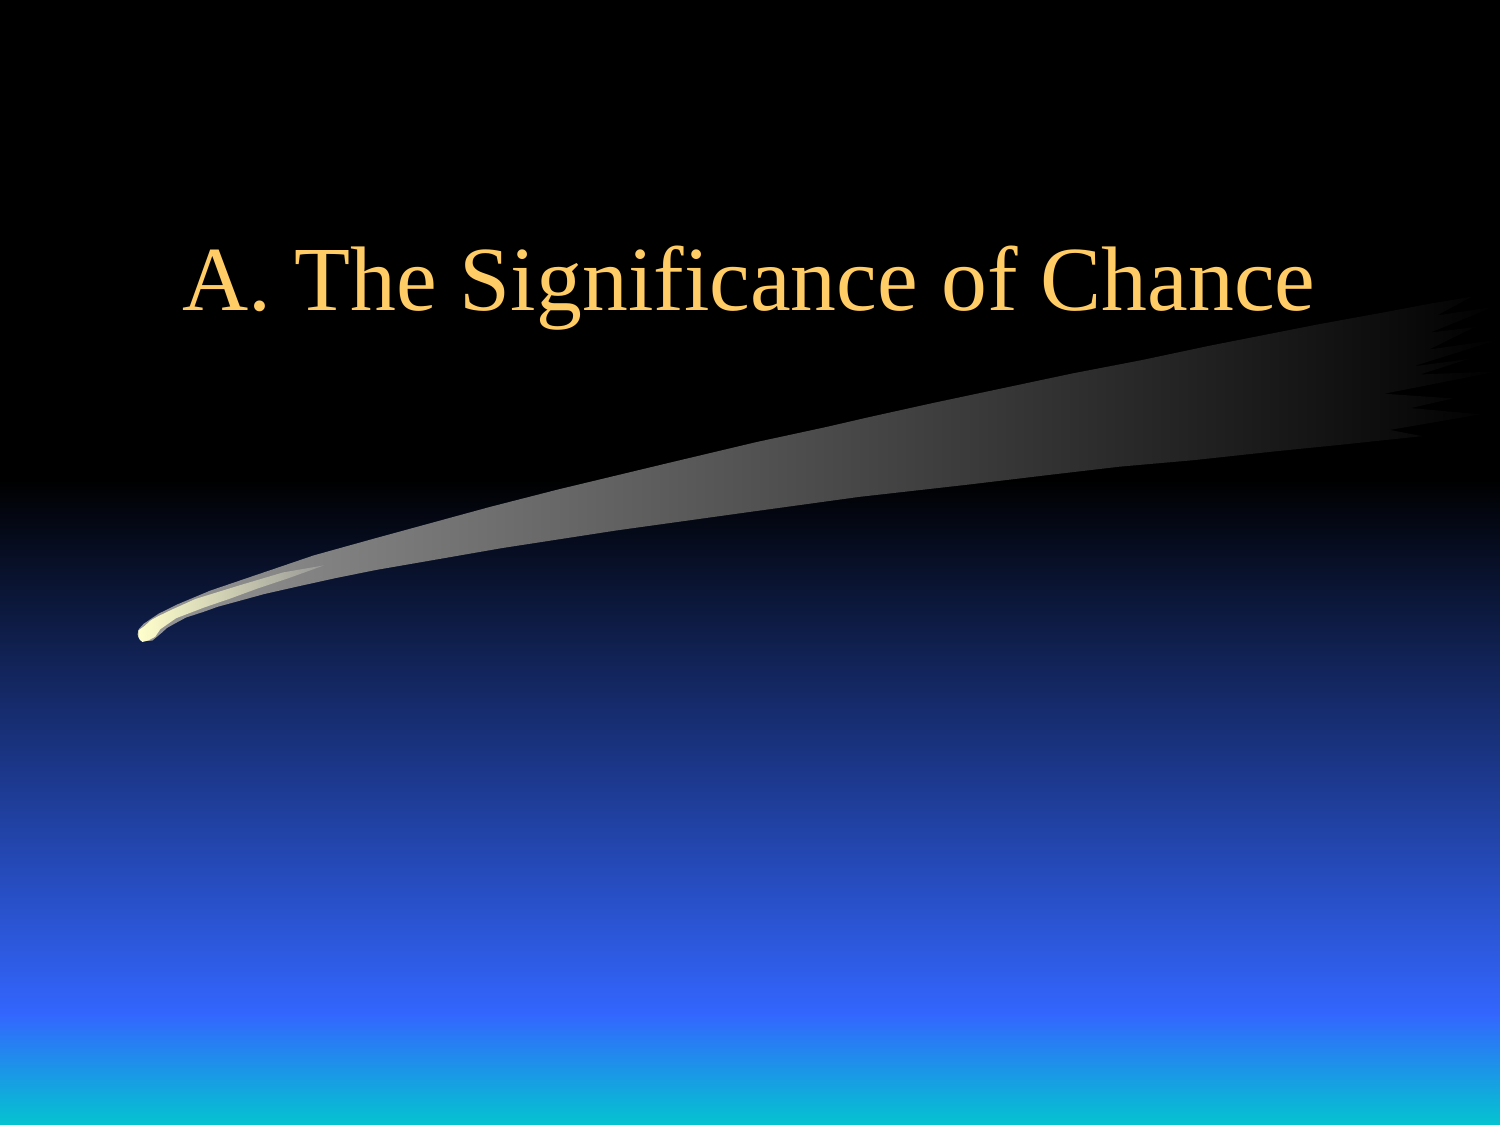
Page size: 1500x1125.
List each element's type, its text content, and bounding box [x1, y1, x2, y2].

title A. The Significance of Chance [112, 185, 1388, 374]
